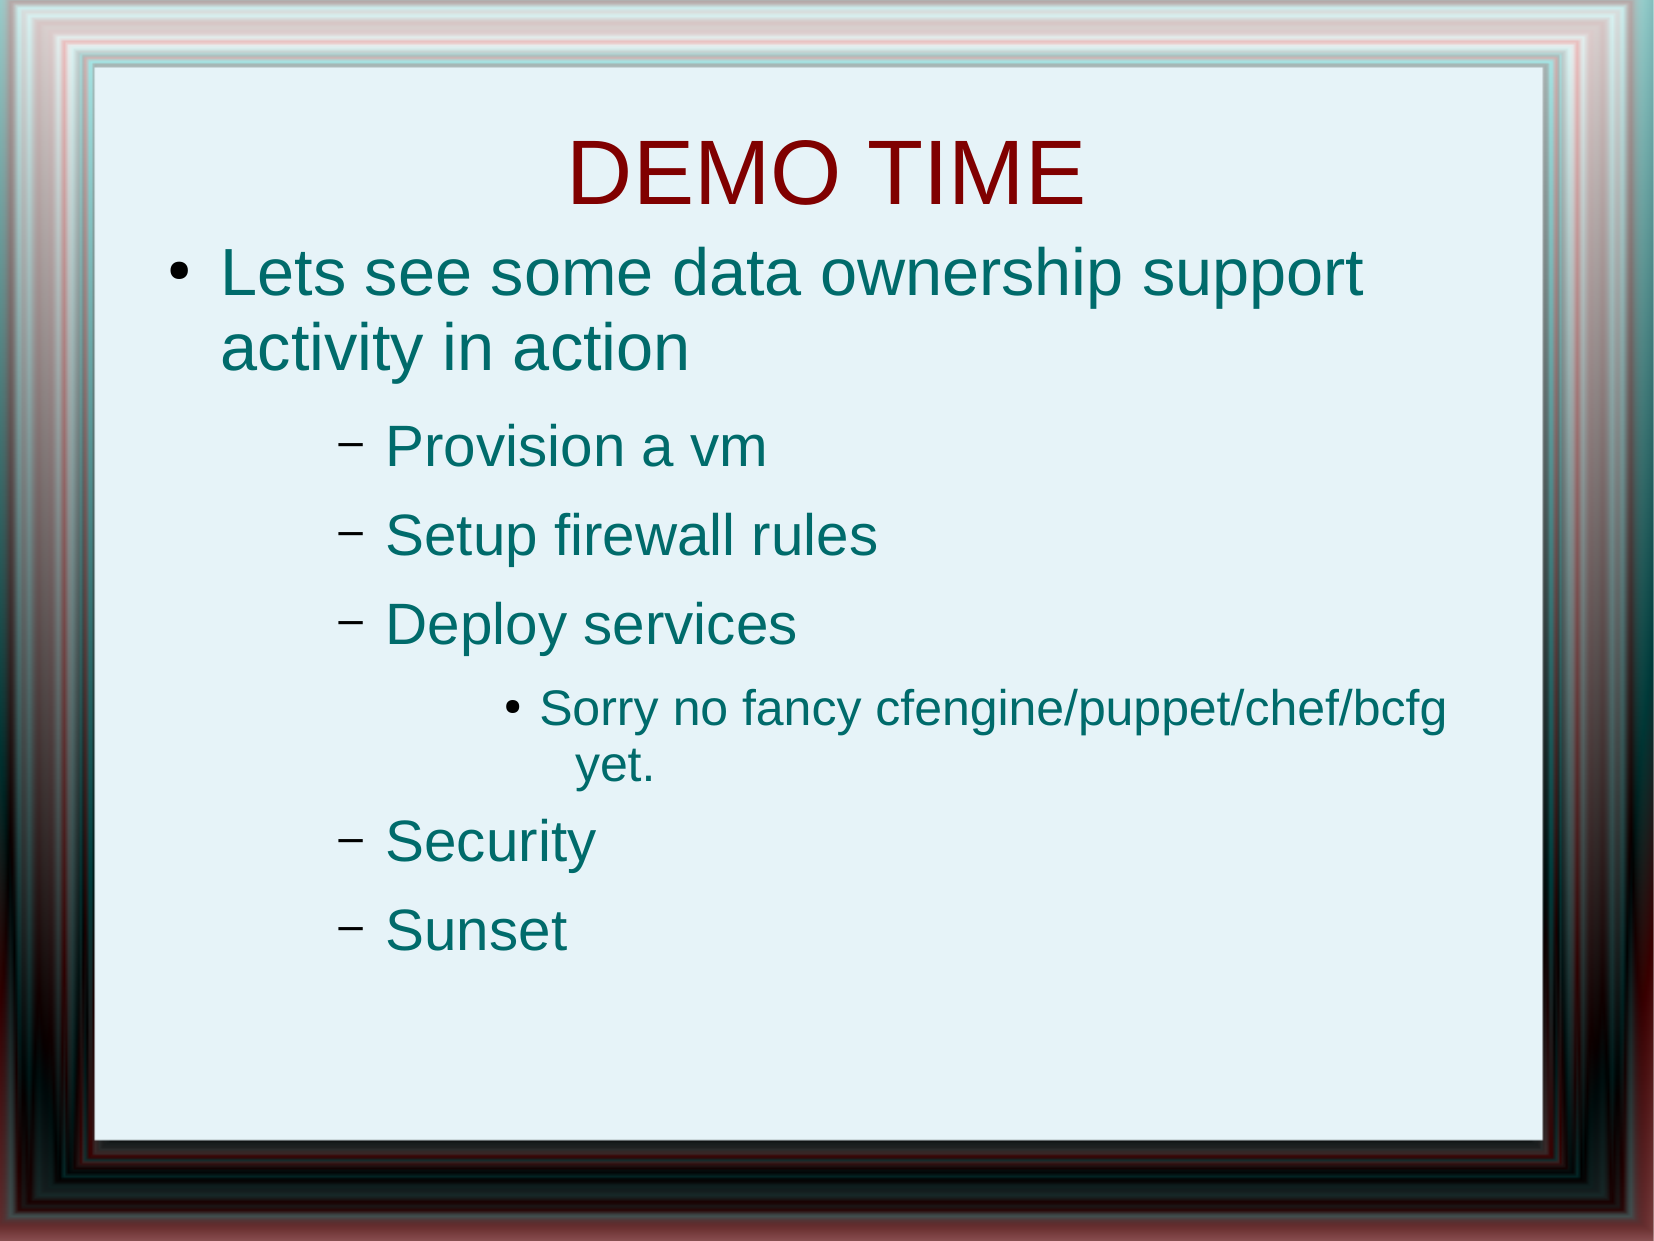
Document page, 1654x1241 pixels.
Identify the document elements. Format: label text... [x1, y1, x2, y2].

picture [0, 0, 1654, 1241]
list Lets see some data ownership support activity in action Provision a vm Setup firewall rules Deploy services Sorry no fancy cfengine/puppet/chef/bcfg yet. Security Sunset [149, 235, 1538, 1039]
title DEMO TIME [118, 95, 1536, 250]
